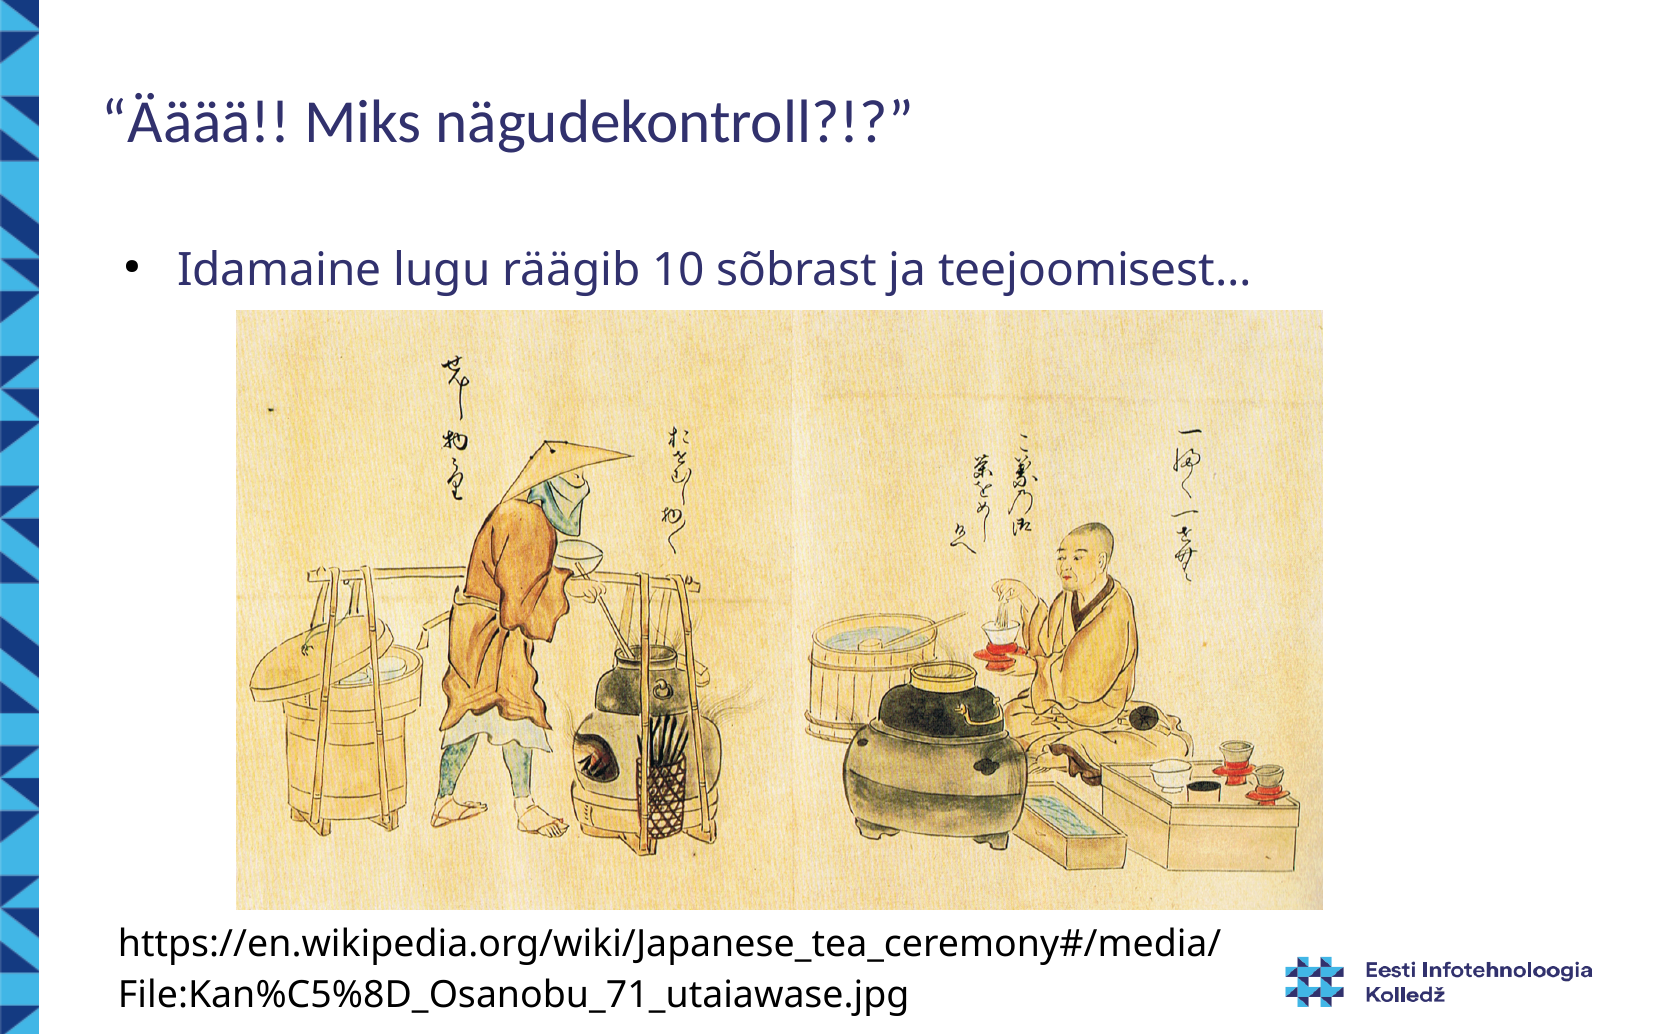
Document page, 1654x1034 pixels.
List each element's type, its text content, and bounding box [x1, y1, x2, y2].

picture [236, 310, 1323, 910]
text_box https://en.wikipedia.org/wiki/Japanese_tea_ceremony#/media/File:Kan%C5%8D_Osanobu_71_utaiawase.jpg [103, 909, 1300, 1024]
title “Ääää!! Miks nägudekontroll?!?” [101, 41, 1224, 214]
list Idamaine lugu räägib 10 sõbrast ja teejoomisest… [106, 236, 1595, 319]
